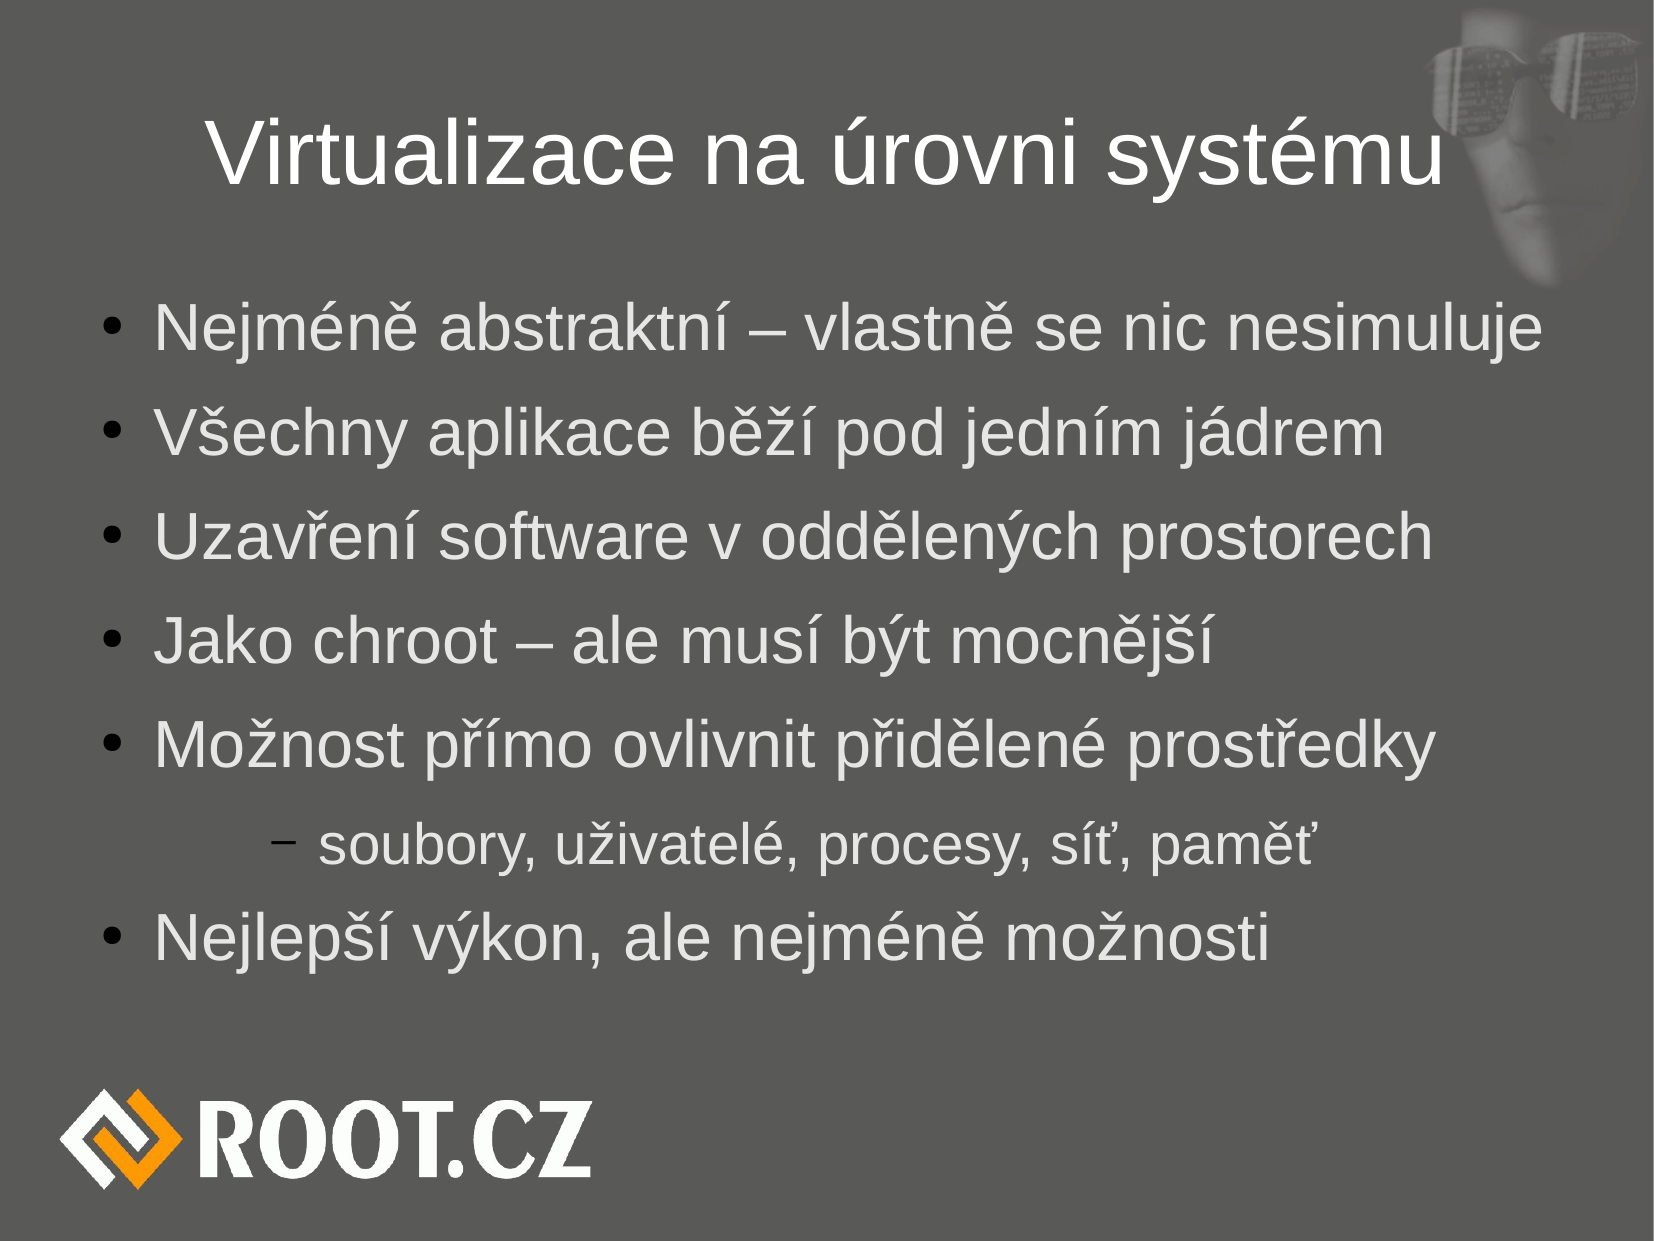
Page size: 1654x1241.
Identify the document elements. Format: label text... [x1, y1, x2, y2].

title Virtualizace na úrovni systému [82, 56, 1571, 250]
list Nejméně abstraktní – vlastně se nic nesimuluje Všechny aplikace běží pod jedním jádrem Uzavření software v oddělených prostorech Jako chroot – ale musí být mocnější Možnost přímo ovlivnit přidělené prostředky soubory, uživatelé, procesy, síť, paměť Nejlepší výkon, ale nejméně možnosti [82, 290, 1571, 1094]
picture [0, 0, 1654, 1241]
